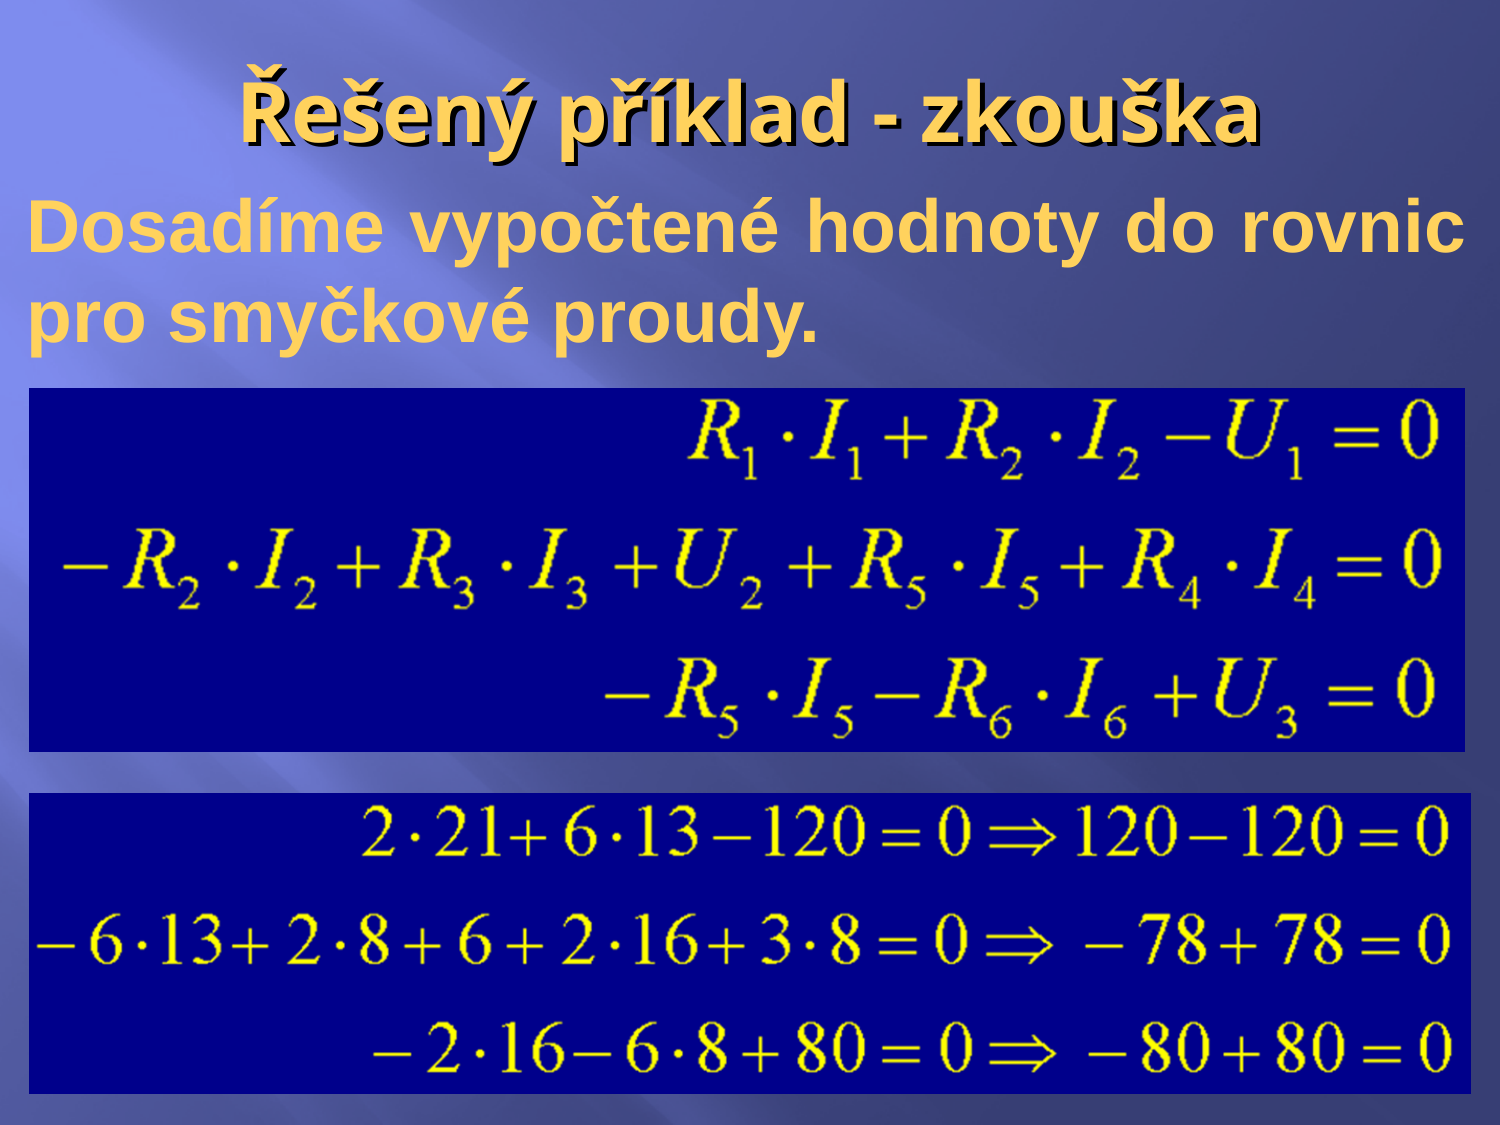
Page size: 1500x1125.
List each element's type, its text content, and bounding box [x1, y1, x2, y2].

picture [29, 793, 1471, 1094]
picture [29, 388, 1465, 752]
title Řešený příklad - zkouška [75, 45, 1426, 160]
text_box Dosadíme vypočtené hodnoty do rovnic pro smyčkové proudy. [11, 160, 1483, 374]
